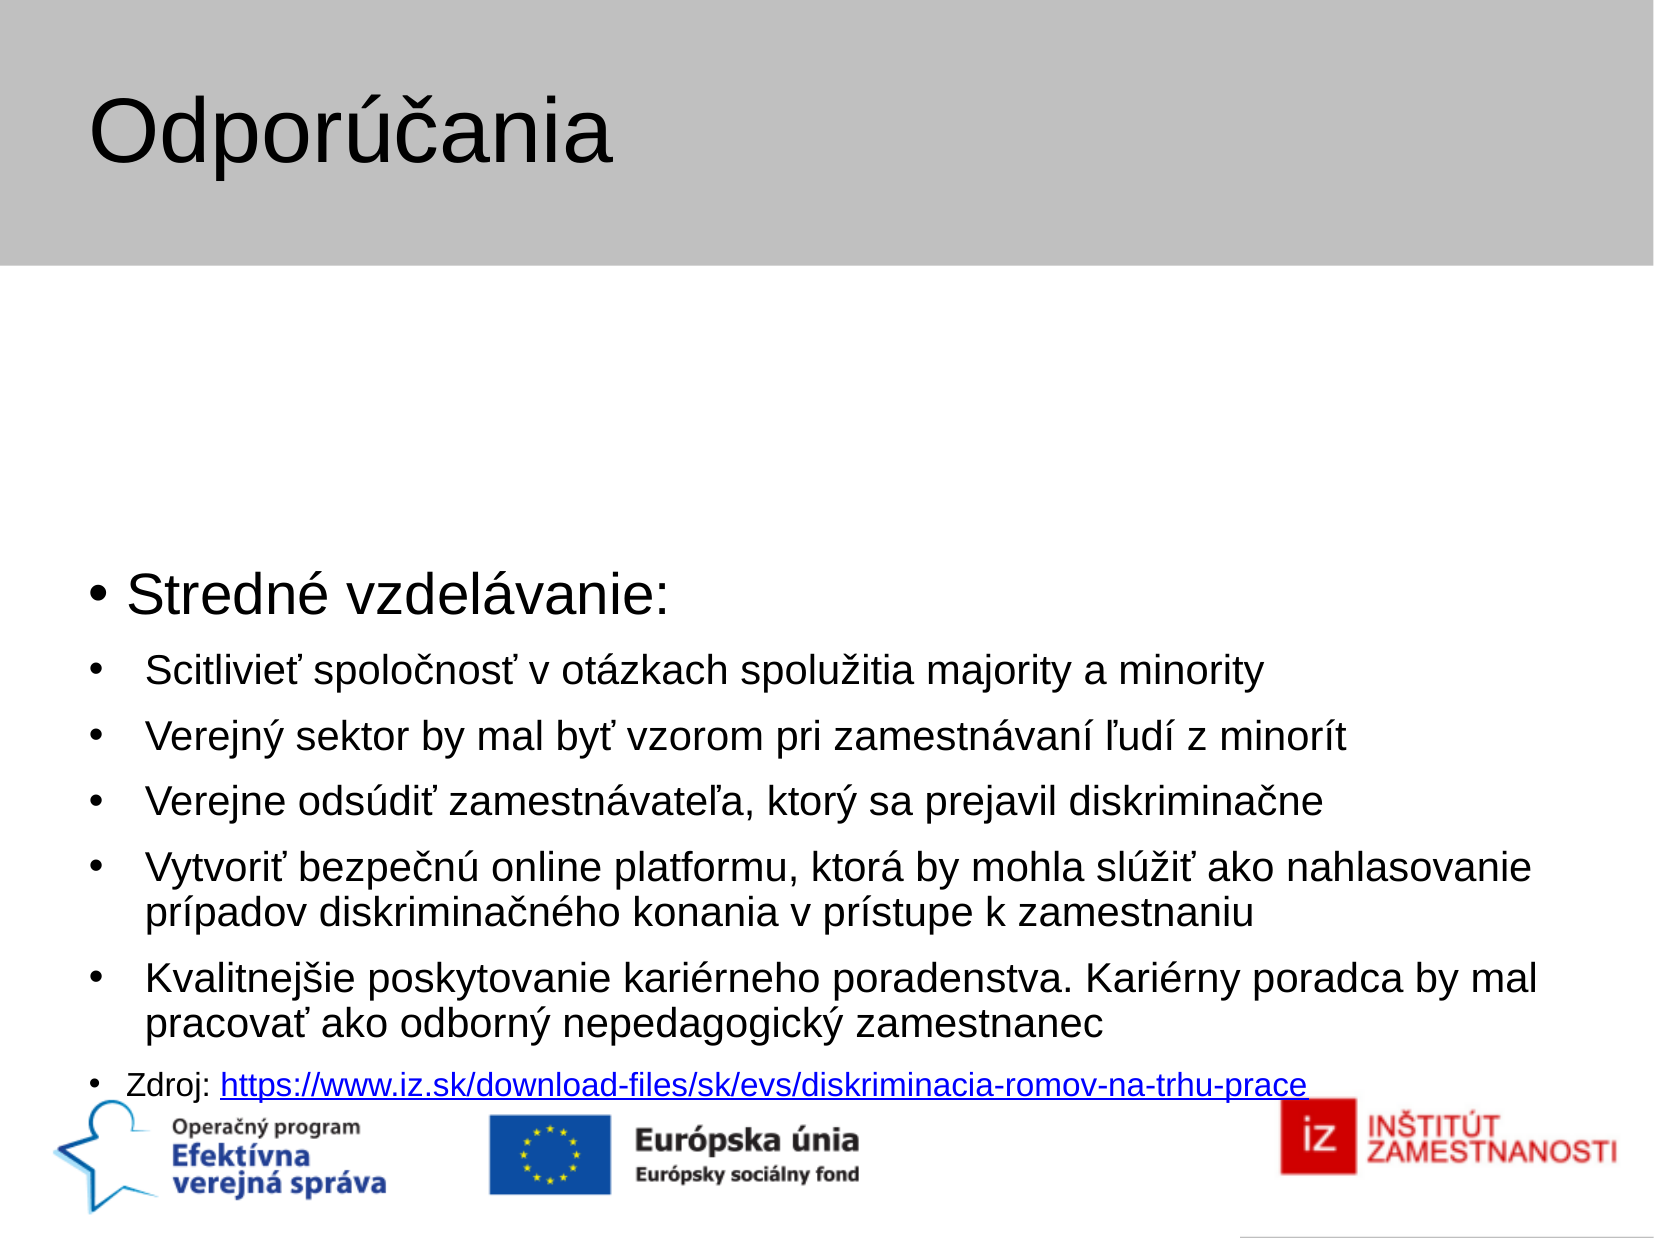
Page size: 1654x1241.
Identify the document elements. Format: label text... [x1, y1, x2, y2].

picture [1240, 1033, 1654, 1240]
picture [29, 1062, 886, 1240]
text_box Stredné vzdelávanie: Scitlivieť spoločnosť v otázkach spolužitia majority a minority Verejný sektor by mal byť vzorom pri zamestnávaní ľudí z minorít Verejne odsúdiť zamestnávateľa, ktorý sa prejavil diskriminačne Vytvoriť bezpečnú online platformu, ktorá by mohla slúžiť ako nahlasovanie prípadov diskriminačného konania v prístupe k zamestnaniu Kvalitnejšie poskytovanie kariérneho poradenstva. Kariérny poradca by mal pracovať ako odborný nepedagogický zamestnanec Zdroj: https://www.iz.sk/download-files/sk/evs/diskriminacia-romov-na-trhu-prace [88, 564, 1600, 945]
text_box Odporúčania [88, 29, 1565, 237]
picture [262, 1080, 271, 1094]
